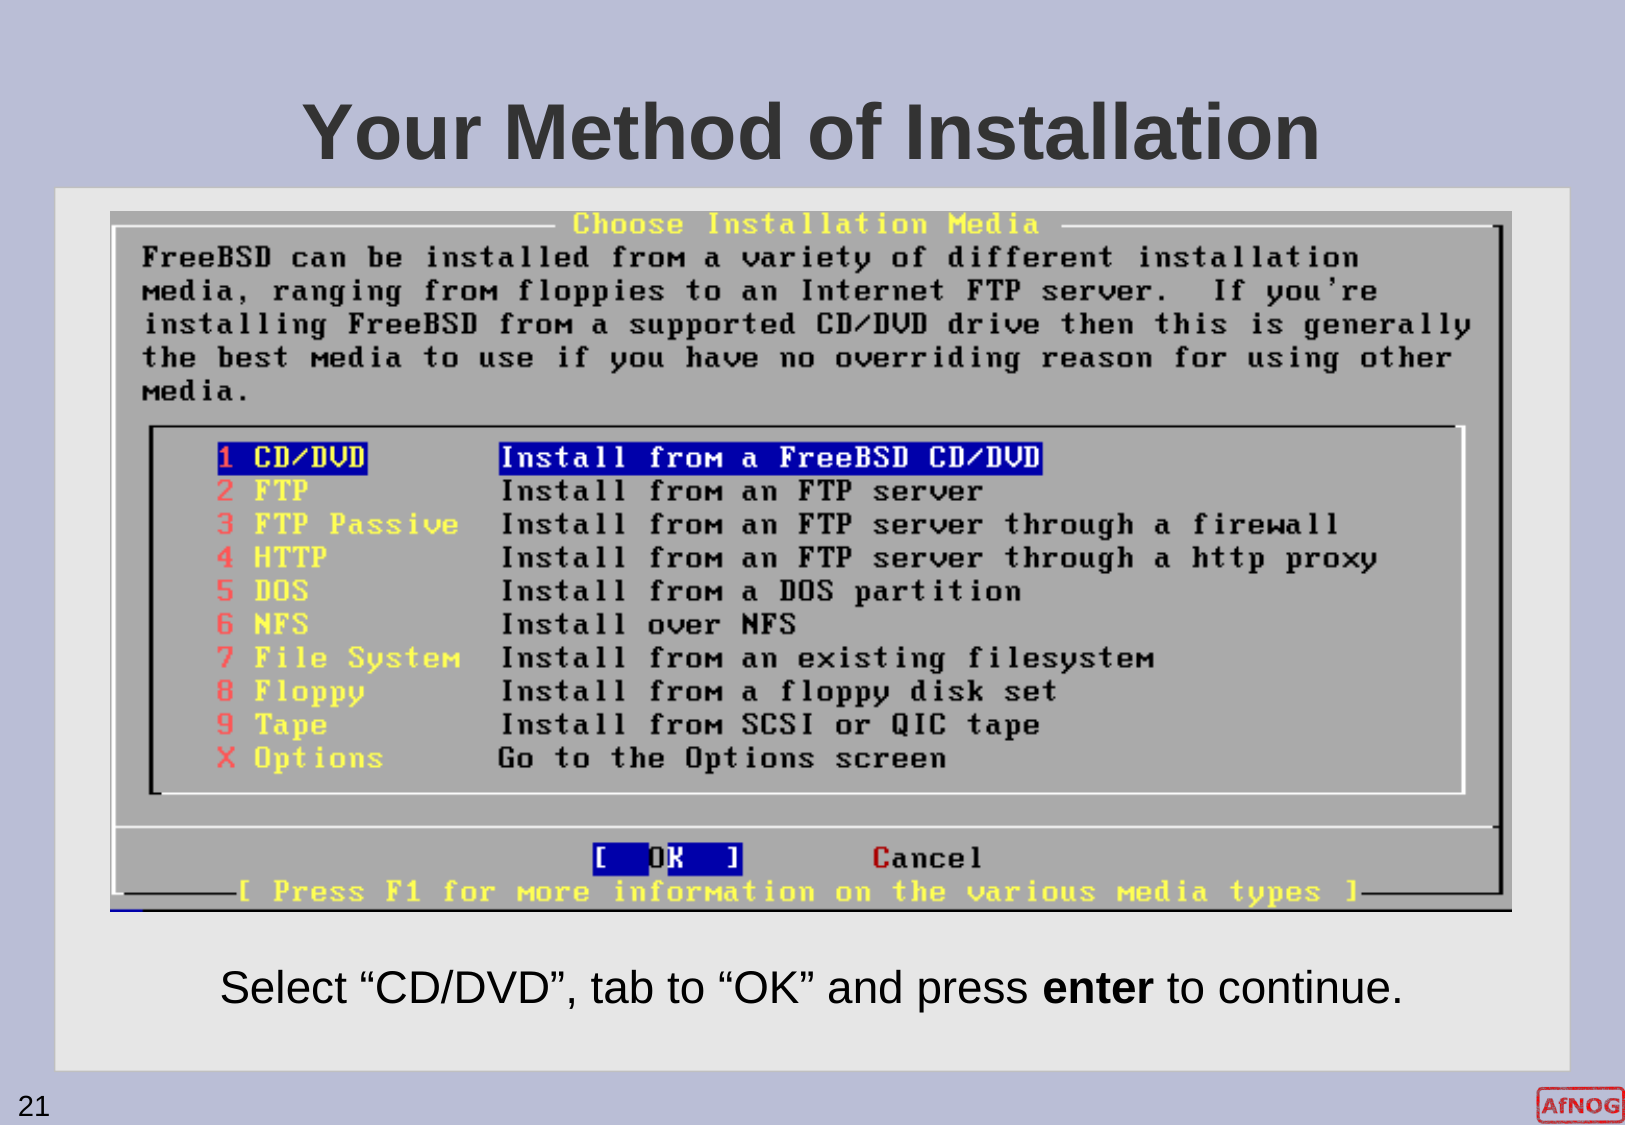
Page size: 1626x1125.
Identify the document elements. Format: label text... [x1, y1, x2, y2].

picture [110, 211, 1512, 912]
text_box Your Method of Installation [54, 44, 1571, 215]
text_box Select “CD/DVD”, tab to “OK” and press enter to continue. [88, 950, 1536, 1067]
picture [1535, 1085, 1626, 1125]
